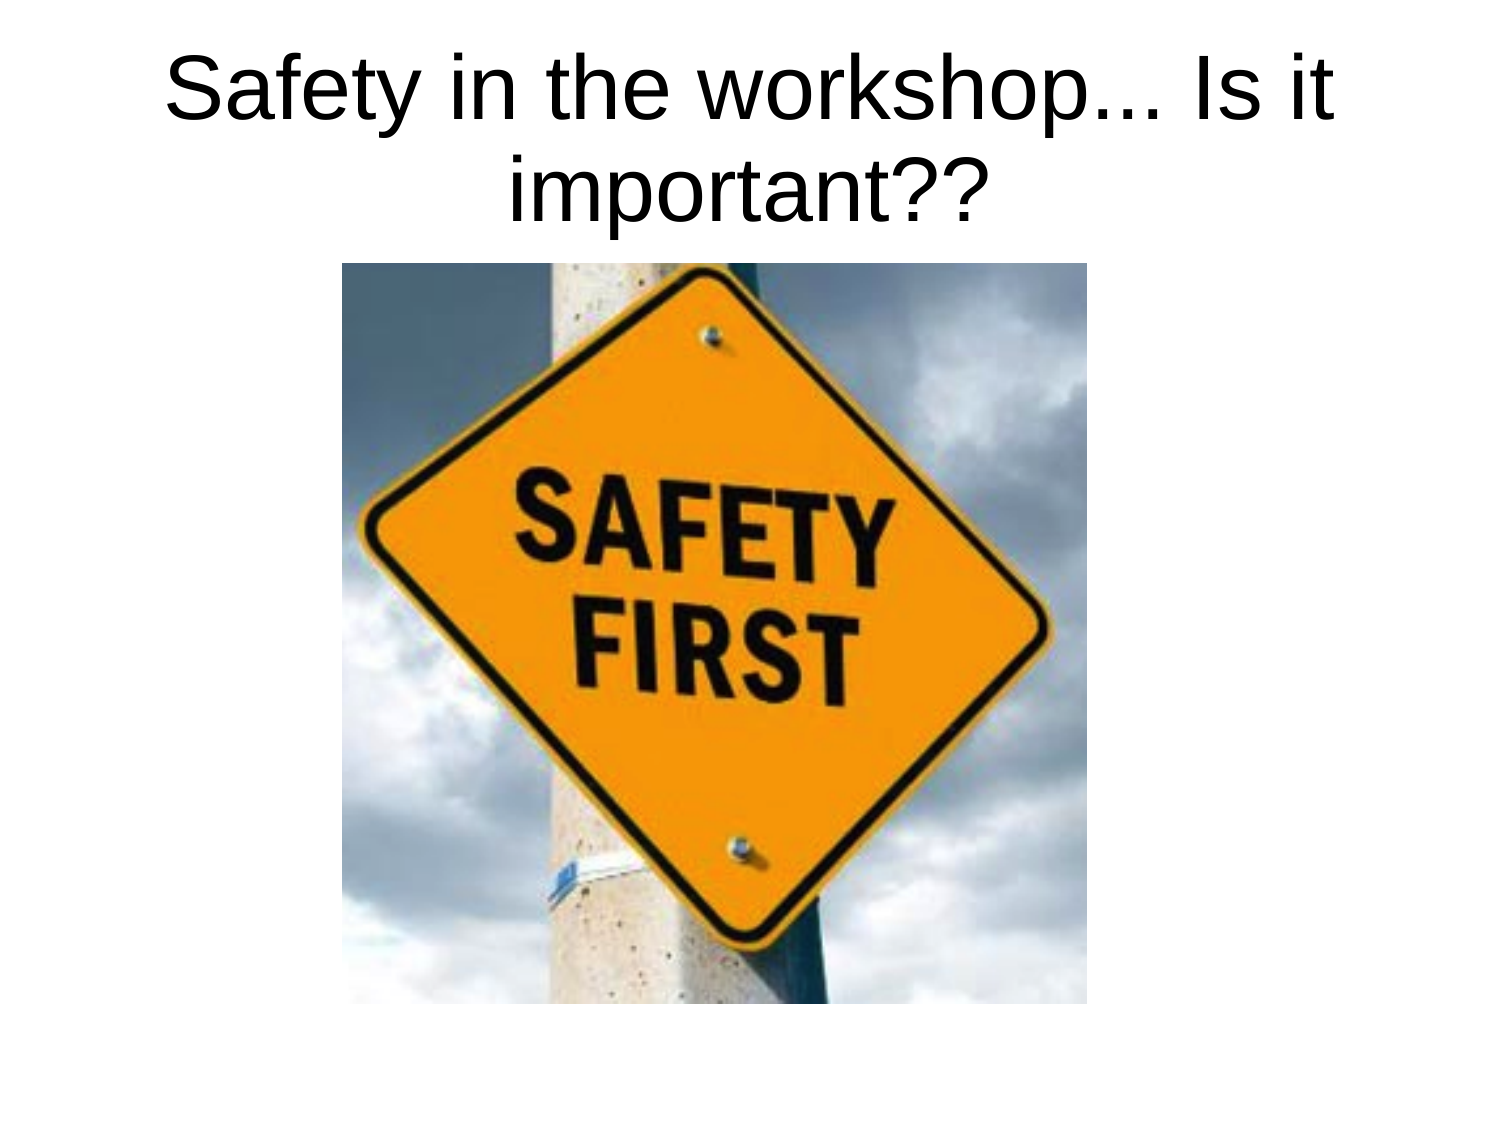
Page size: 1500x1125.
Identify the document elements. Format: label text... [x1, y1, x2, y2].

title Safety in the workshop... Is it important?? [75, 36, 1425, 242]
picture [342, 263, 1087, 1004]
